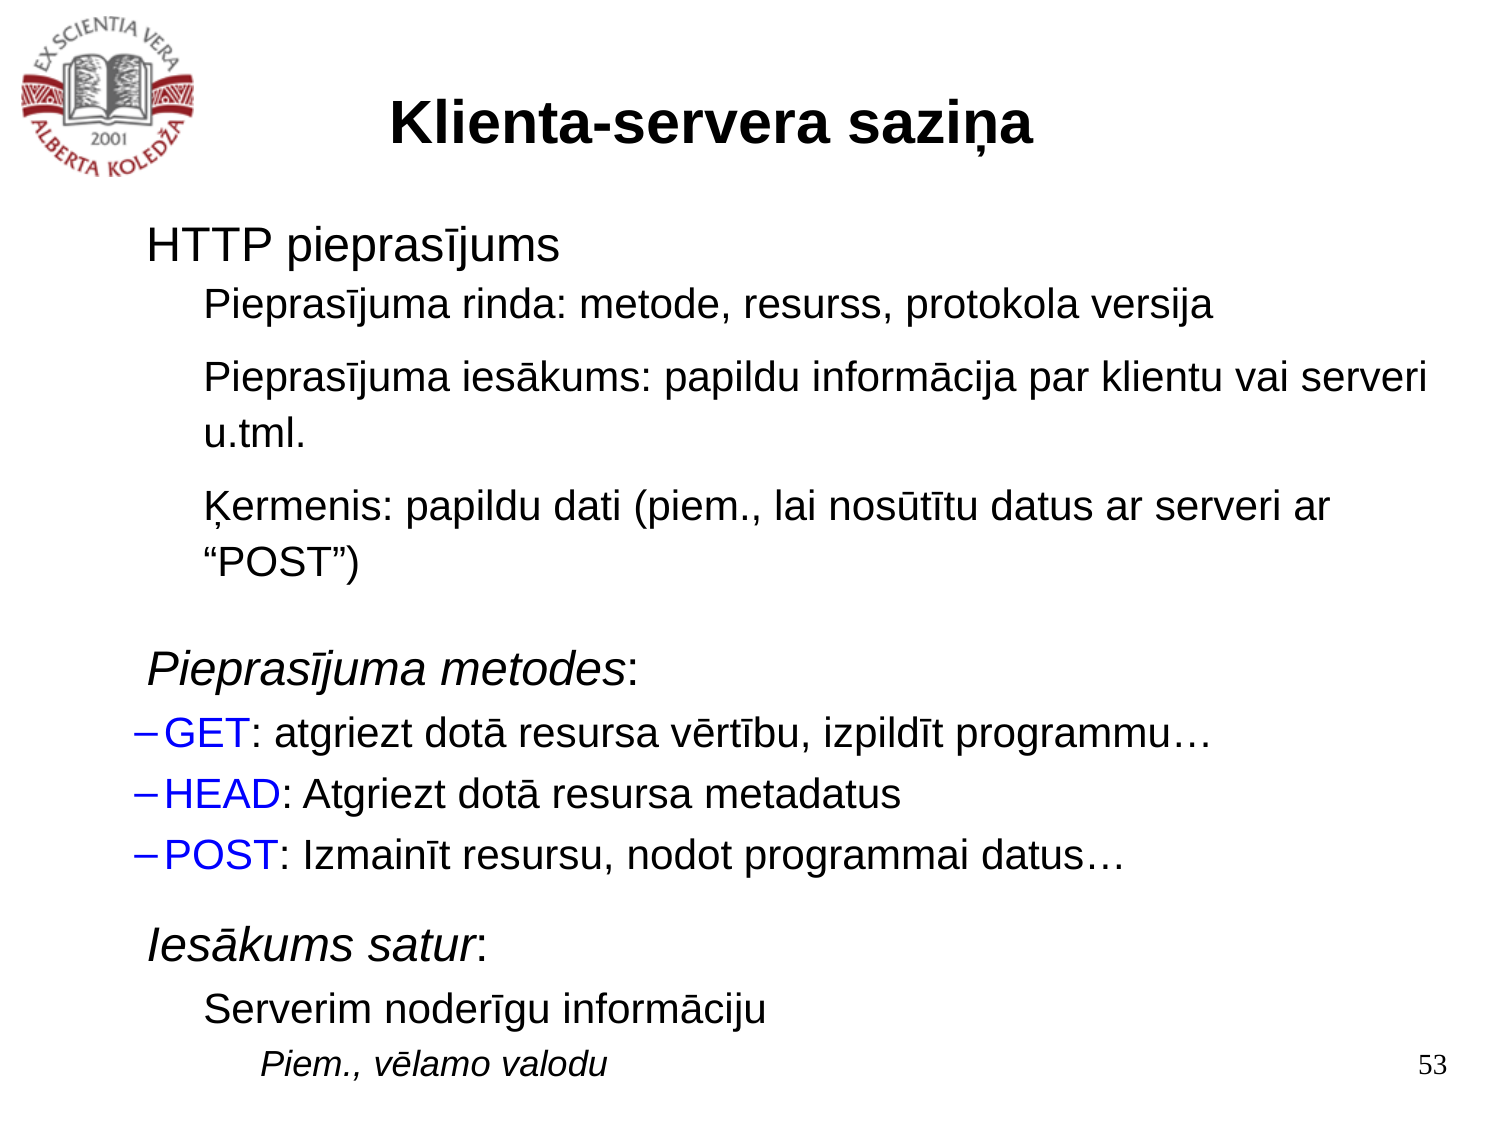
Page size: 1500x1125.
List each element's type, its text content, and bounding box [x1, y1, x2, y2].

picture [21, 16, 194, 177]
list HTTP pieprasījums Pieprasījuma rinda: metode, resurss, protokola versija Pieprasījuma iesākums: papildu informācija par klientu vai serveri u.tml. Ķermenis: papildu dati (piem., lai nosūtītu datus ar serveri ar “POST”) Pieprasījuma metodes: GET: atgriezt dotā resursa vērtību, izpildīt programmu… HEAD: Atgriezt dotā resursa metadatus POST: Izmainīt resursu, nodot programmai datus… Iesākums satur: Serverim noderīgu informāciju Piem., vēlamo valodu [74, 200, 1463, 1101]
title Klienta-servera saziņa [50, 62, 1374, 175]
